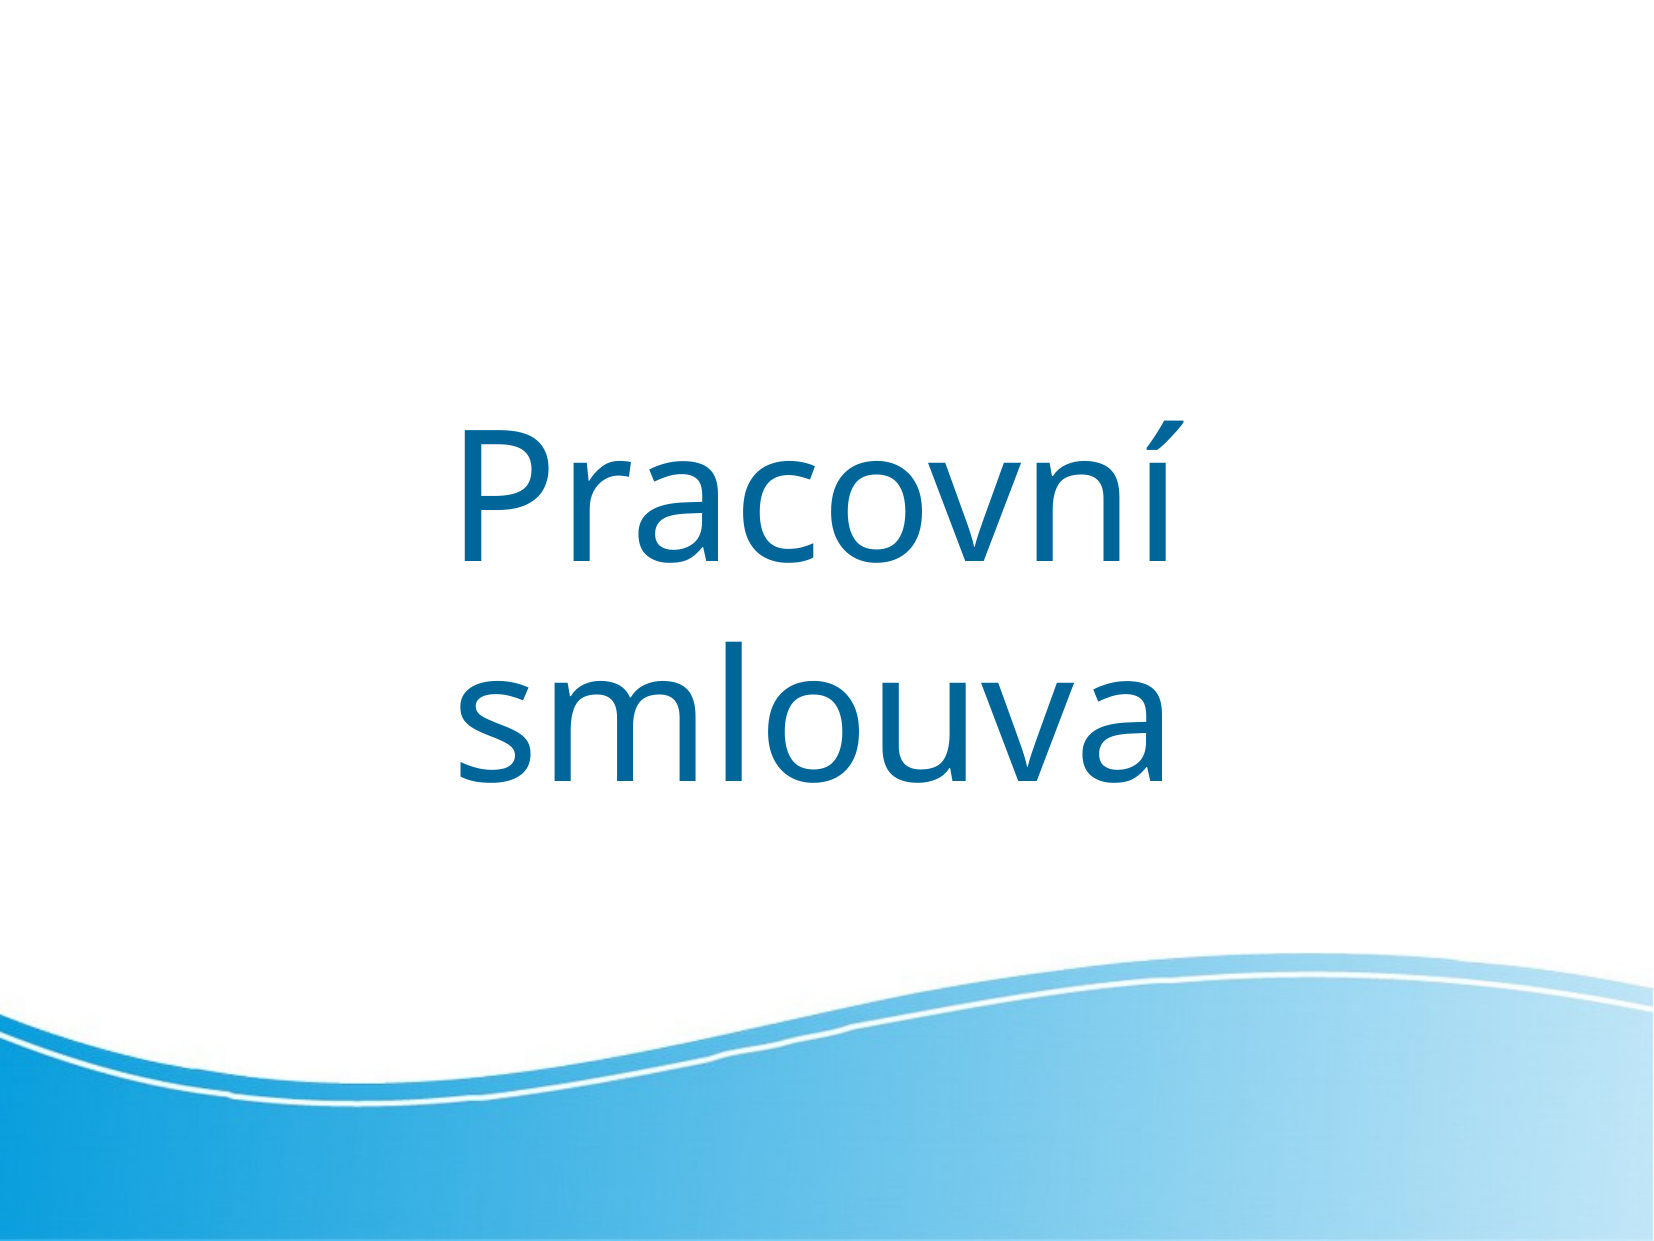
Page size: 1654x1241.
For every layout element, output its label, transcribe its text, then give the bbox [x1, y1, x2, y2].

title Pracovní smlouva [70, 377, 1559, 598]
